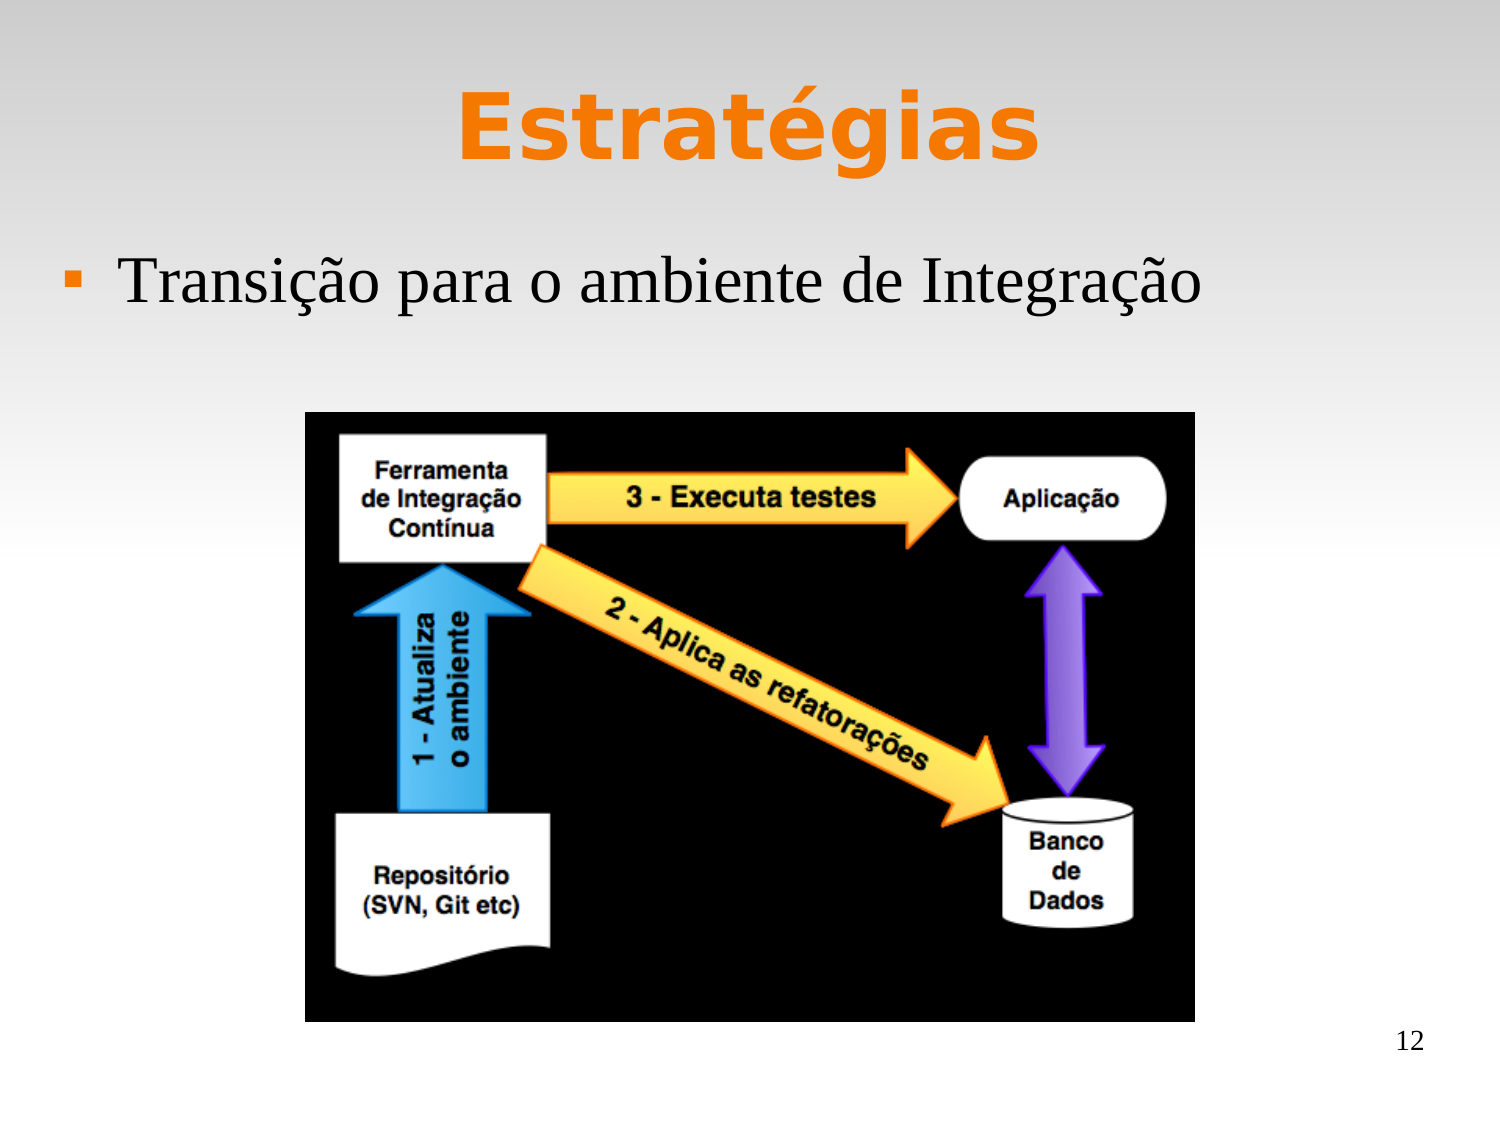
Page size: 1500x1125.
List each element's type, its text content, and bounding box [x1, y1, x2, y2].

picture [305, 412, 1195, 1022]
list Transição para o ambiente de Integração [29, 243, 1469, 1072]
title Estratégias [29, 38, 1469, 218]
